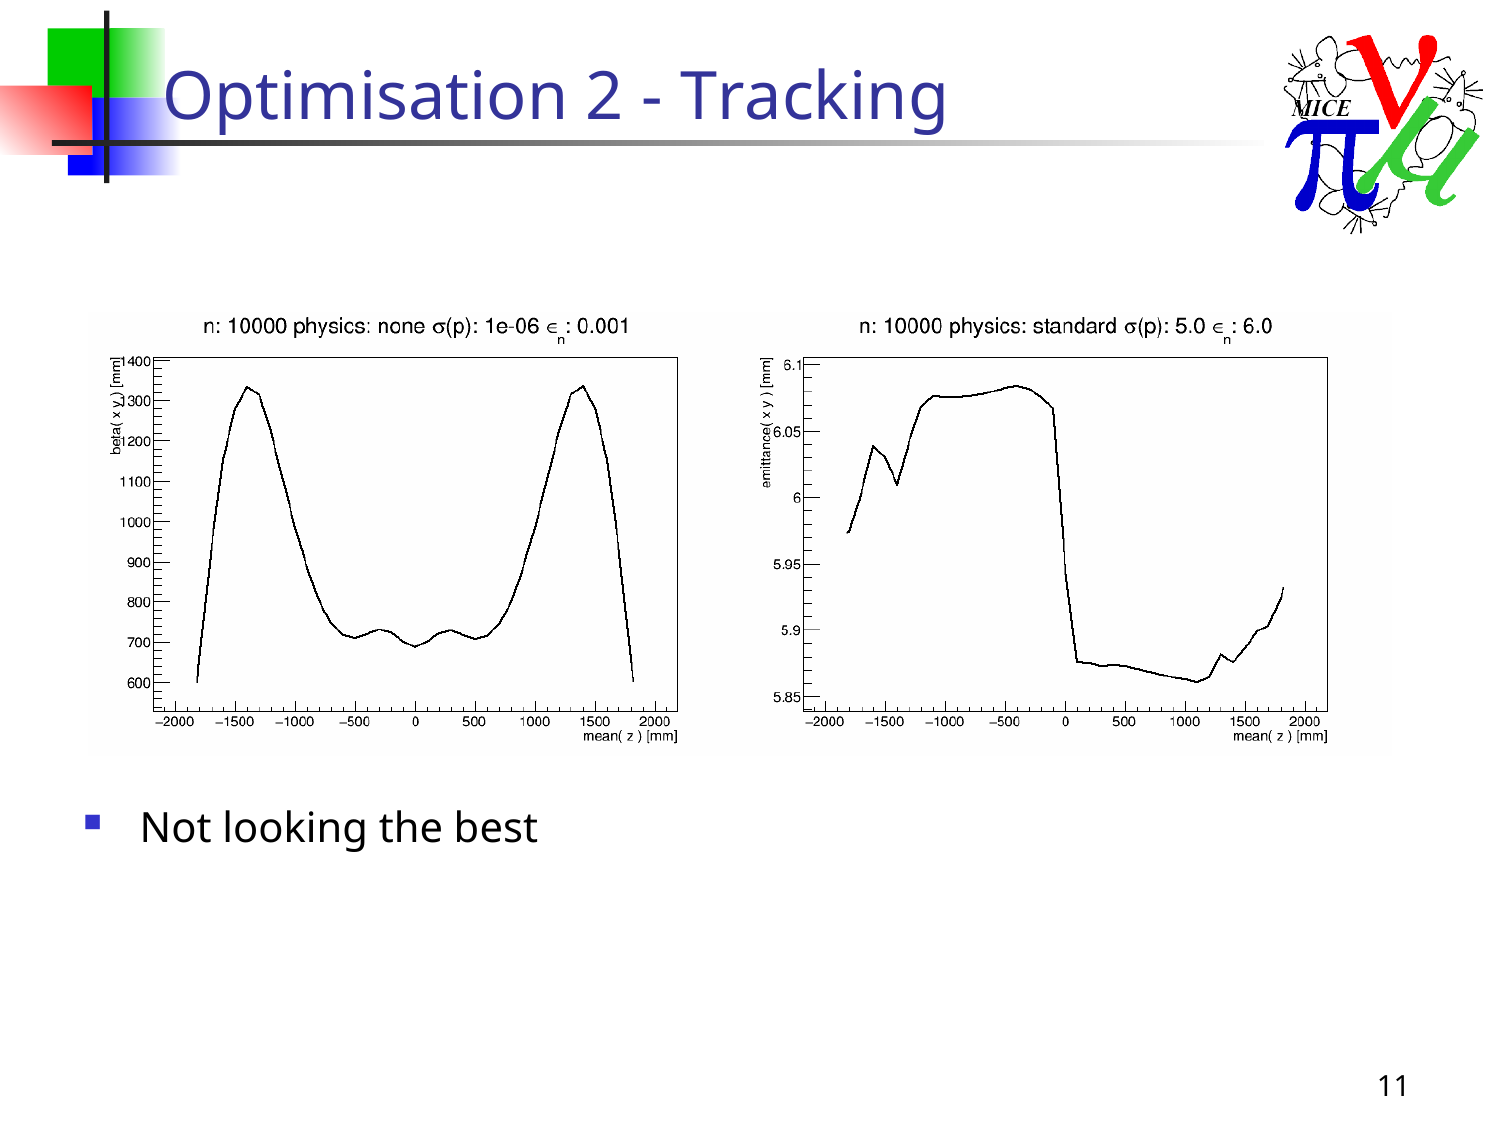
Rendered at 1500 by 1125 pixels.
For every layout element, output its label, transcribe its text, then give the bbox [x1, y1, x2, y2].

picture [88, 312, 1392, 756]
list Not looking the best [83, 797, 1359, 898]
title Optimisation 2 - Tracking [162, 0, 1441, 188]
picture [1264, 5, 1500, 251]
